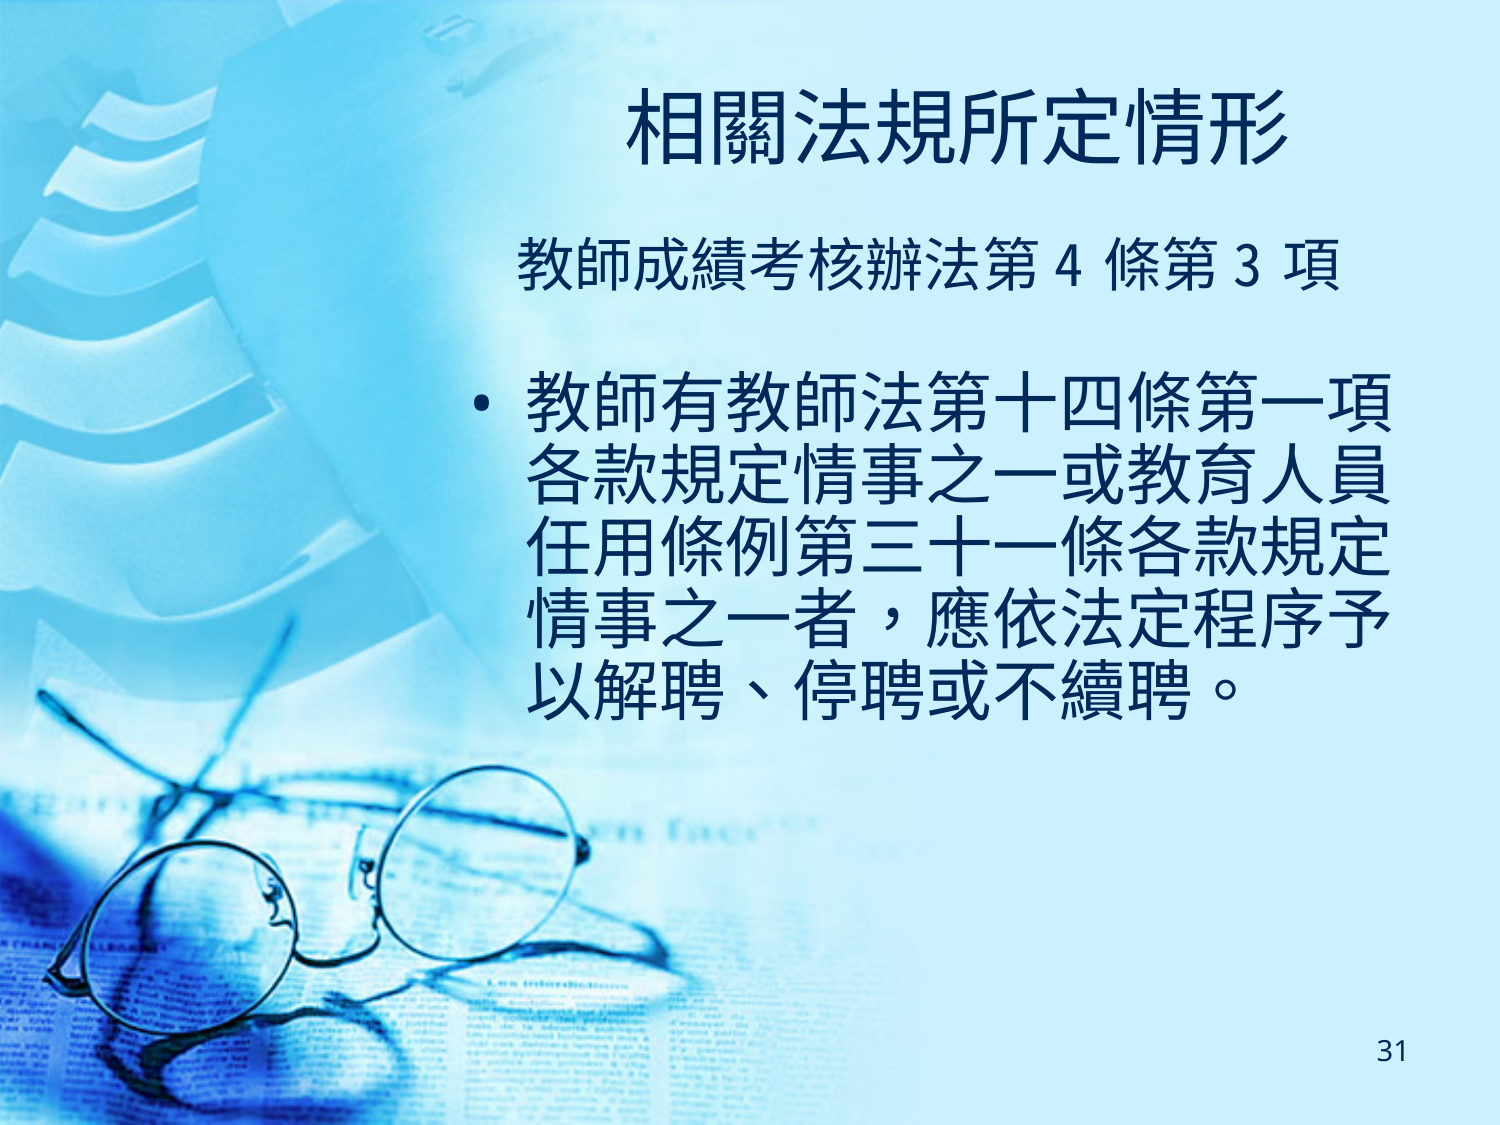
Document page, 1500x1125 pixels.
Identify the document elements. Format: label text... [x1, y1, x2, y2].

list 教師有教師法第十四條第一項各款規定情事之一或教育人員任用條例第三十一條各款規定情事之一者，應依法定程序予以解聘、停聘或不續聘。 [454, 361, 1449, 780]
text_box 教師成績考核辦法第4條第3項 [377, 184, 1500, 315]
picture [0, 0, 1500, 1125]
title 相關法規所定情形 [478, 30, 1437, 184]
